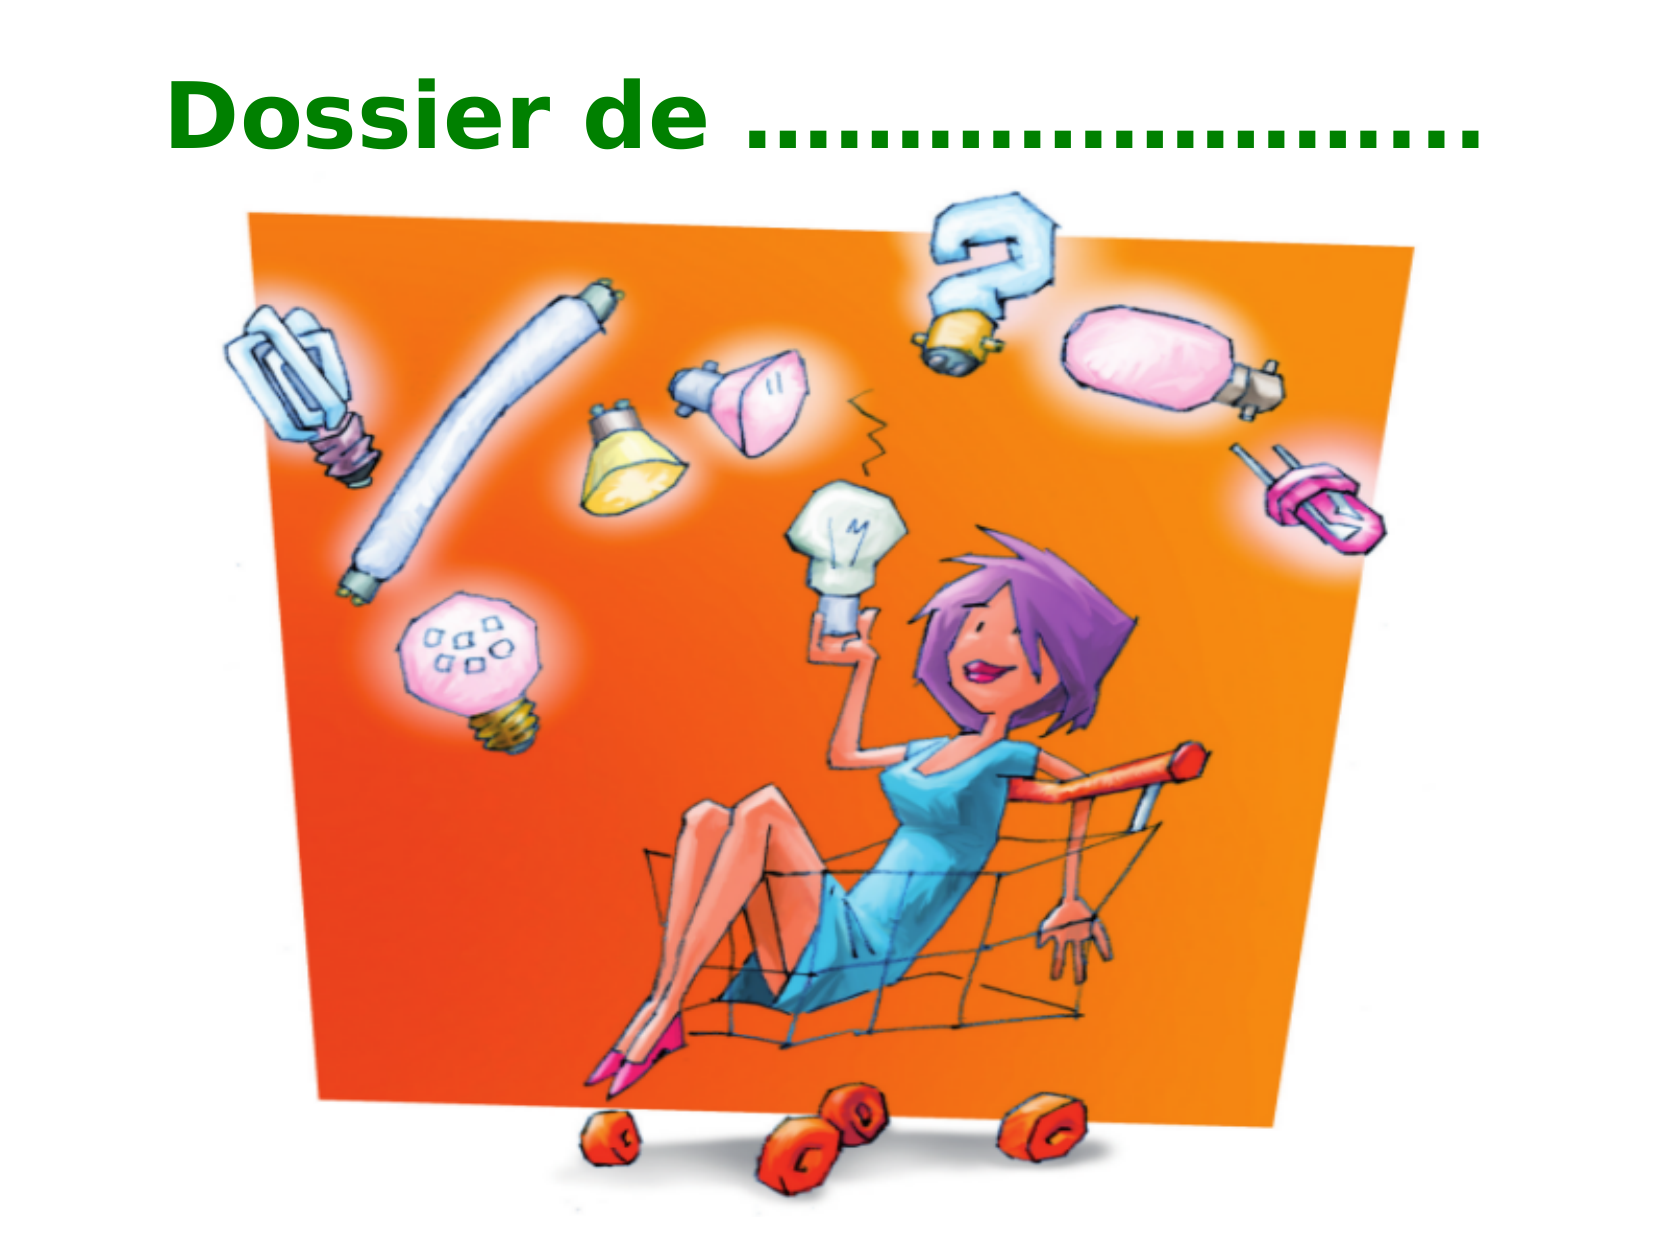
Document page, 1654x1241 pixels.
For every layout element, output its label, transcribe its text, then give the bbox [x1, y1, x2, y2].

title Dossier de …………………... [70, 63, 1583, 171]
picture [200, 171, 1465, 1217]
